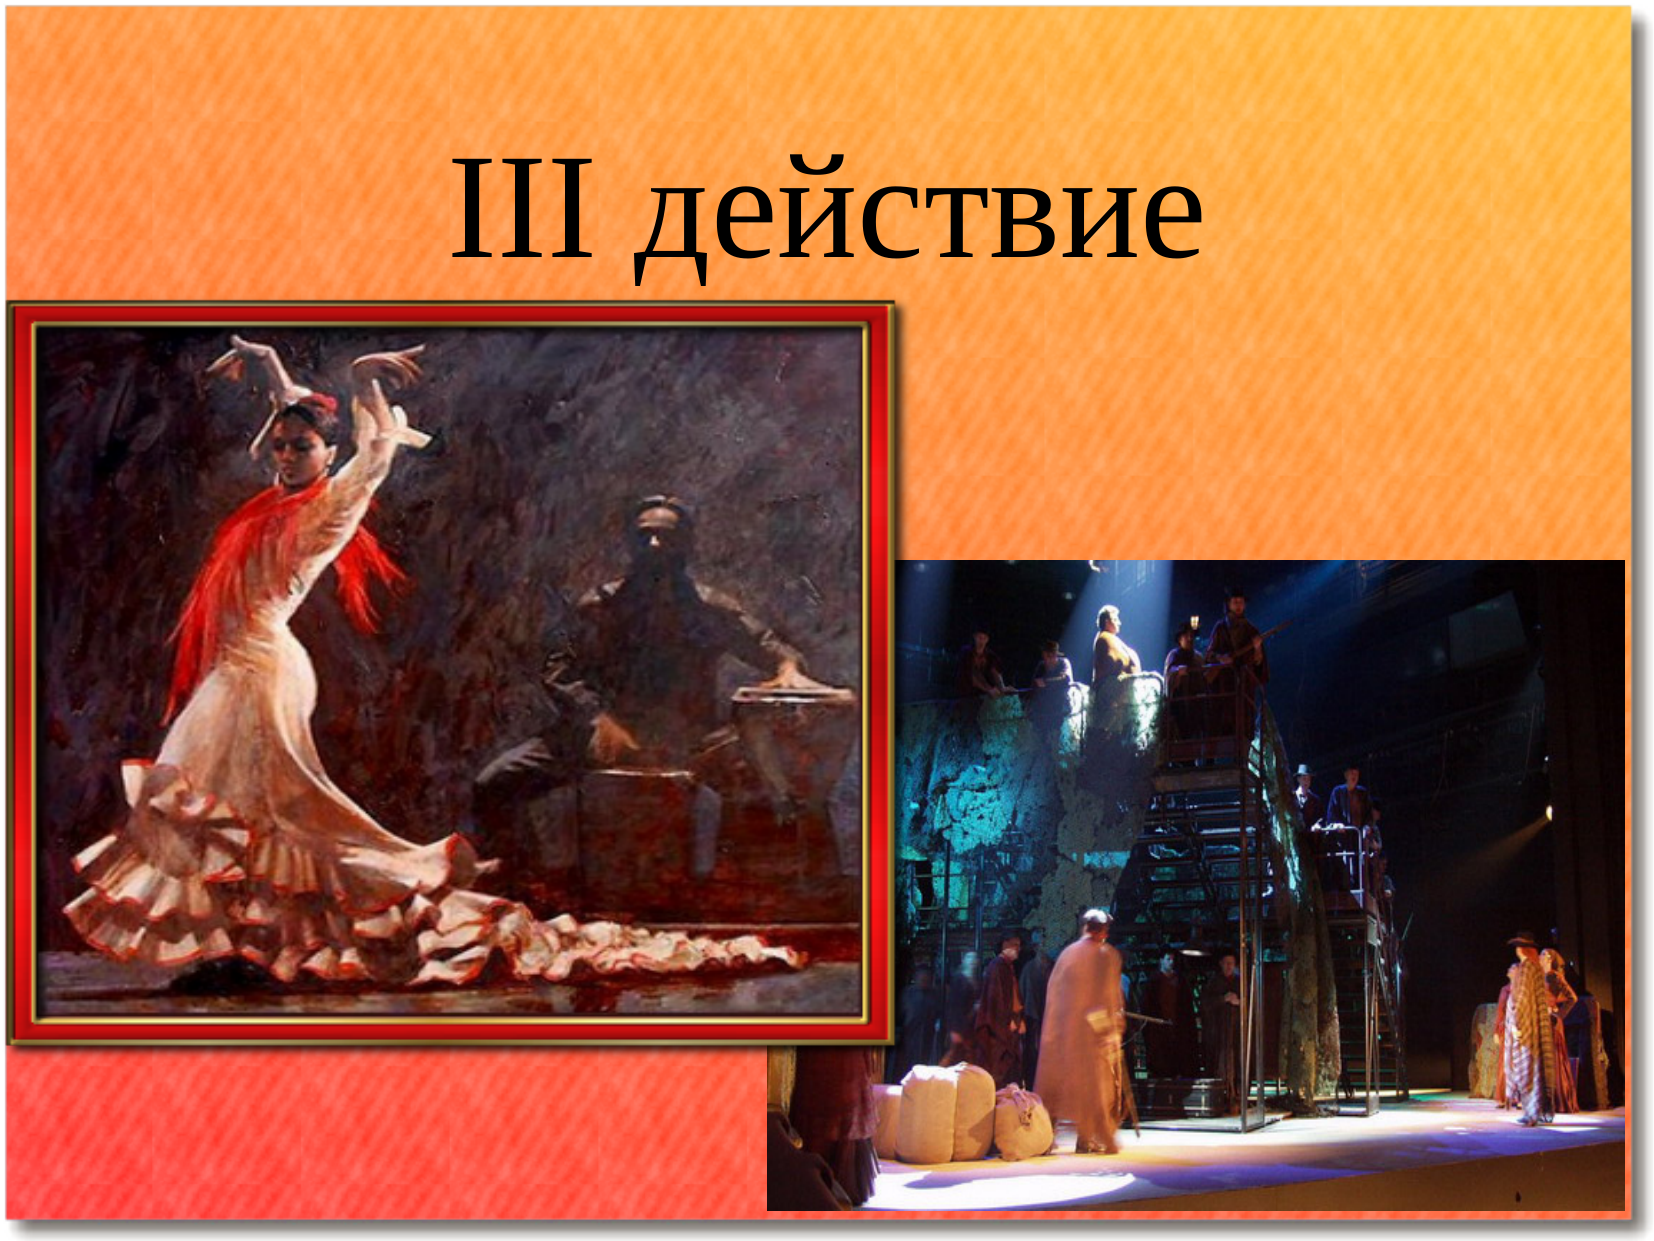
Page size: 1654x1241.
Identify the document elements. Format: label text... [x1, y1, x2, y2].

title III действие [121, 110, 1534, 303]
picture [0, 0, 1654, 1241]
